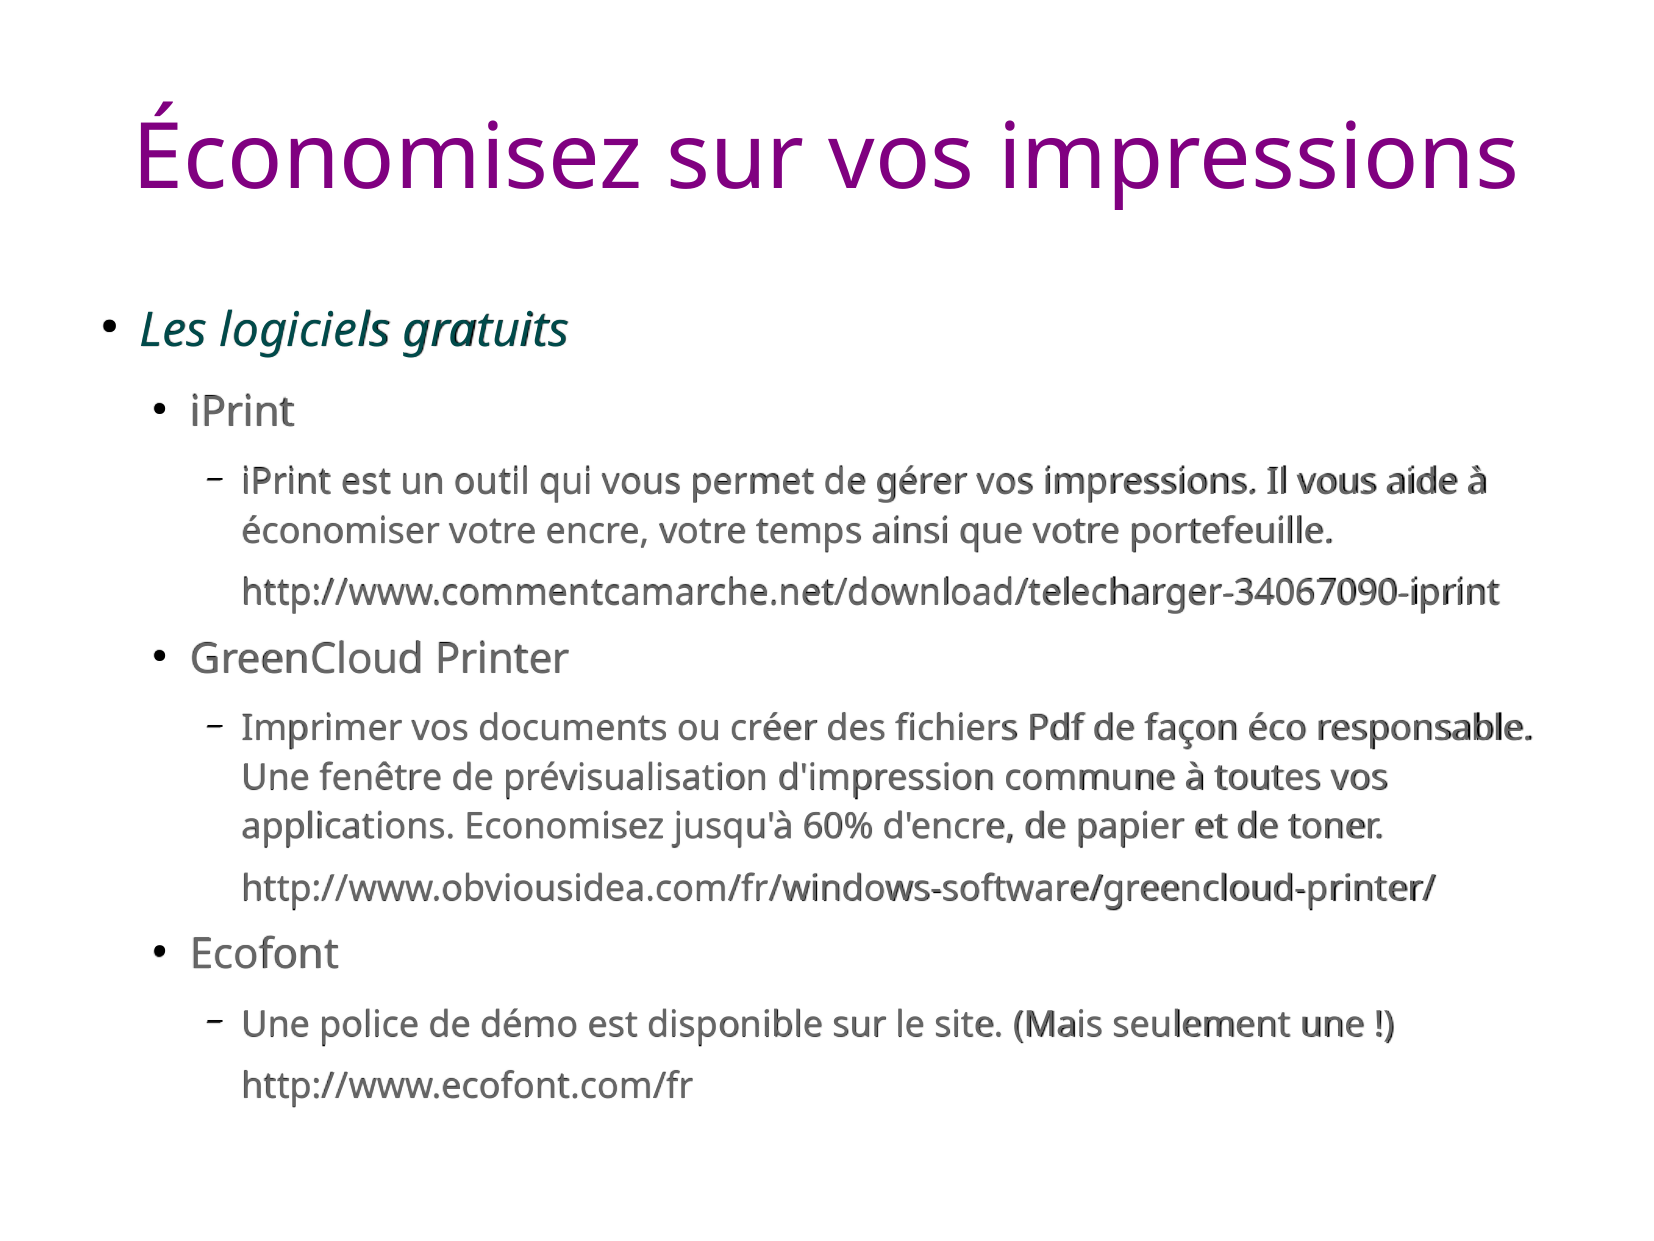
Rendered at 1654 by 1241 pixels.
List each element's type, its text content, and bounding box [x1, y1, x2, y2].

list Les logiciels gratuits iPrint iPrint est un outil qui vous permet de gérer vos impressions. Il vous aide à économiser votre encre, votre temps ainsi que votre portefeuille. http://www.commentcamarche.net/download/telecharger-34067090-iprint GreenCloud Printer Imprimer vos documents ou créer des fichiers Pdf de façon éco responsable. Une fenêtre de prévisualisation d'impression commune à toutes vos applications. Economisez jusqu'à 60% d'encre, de papier et de toner. http://www.obviousidea.com/fr/windows-software/greencloud-printer/ Ecofont Une police de démo est disponible sur le site. (Mais seulement une !) http://www.ecofont.com/fr [88, 295, 1577, 1114]
title Économisez sur vos impressions [82, 49, 1571, 257]
